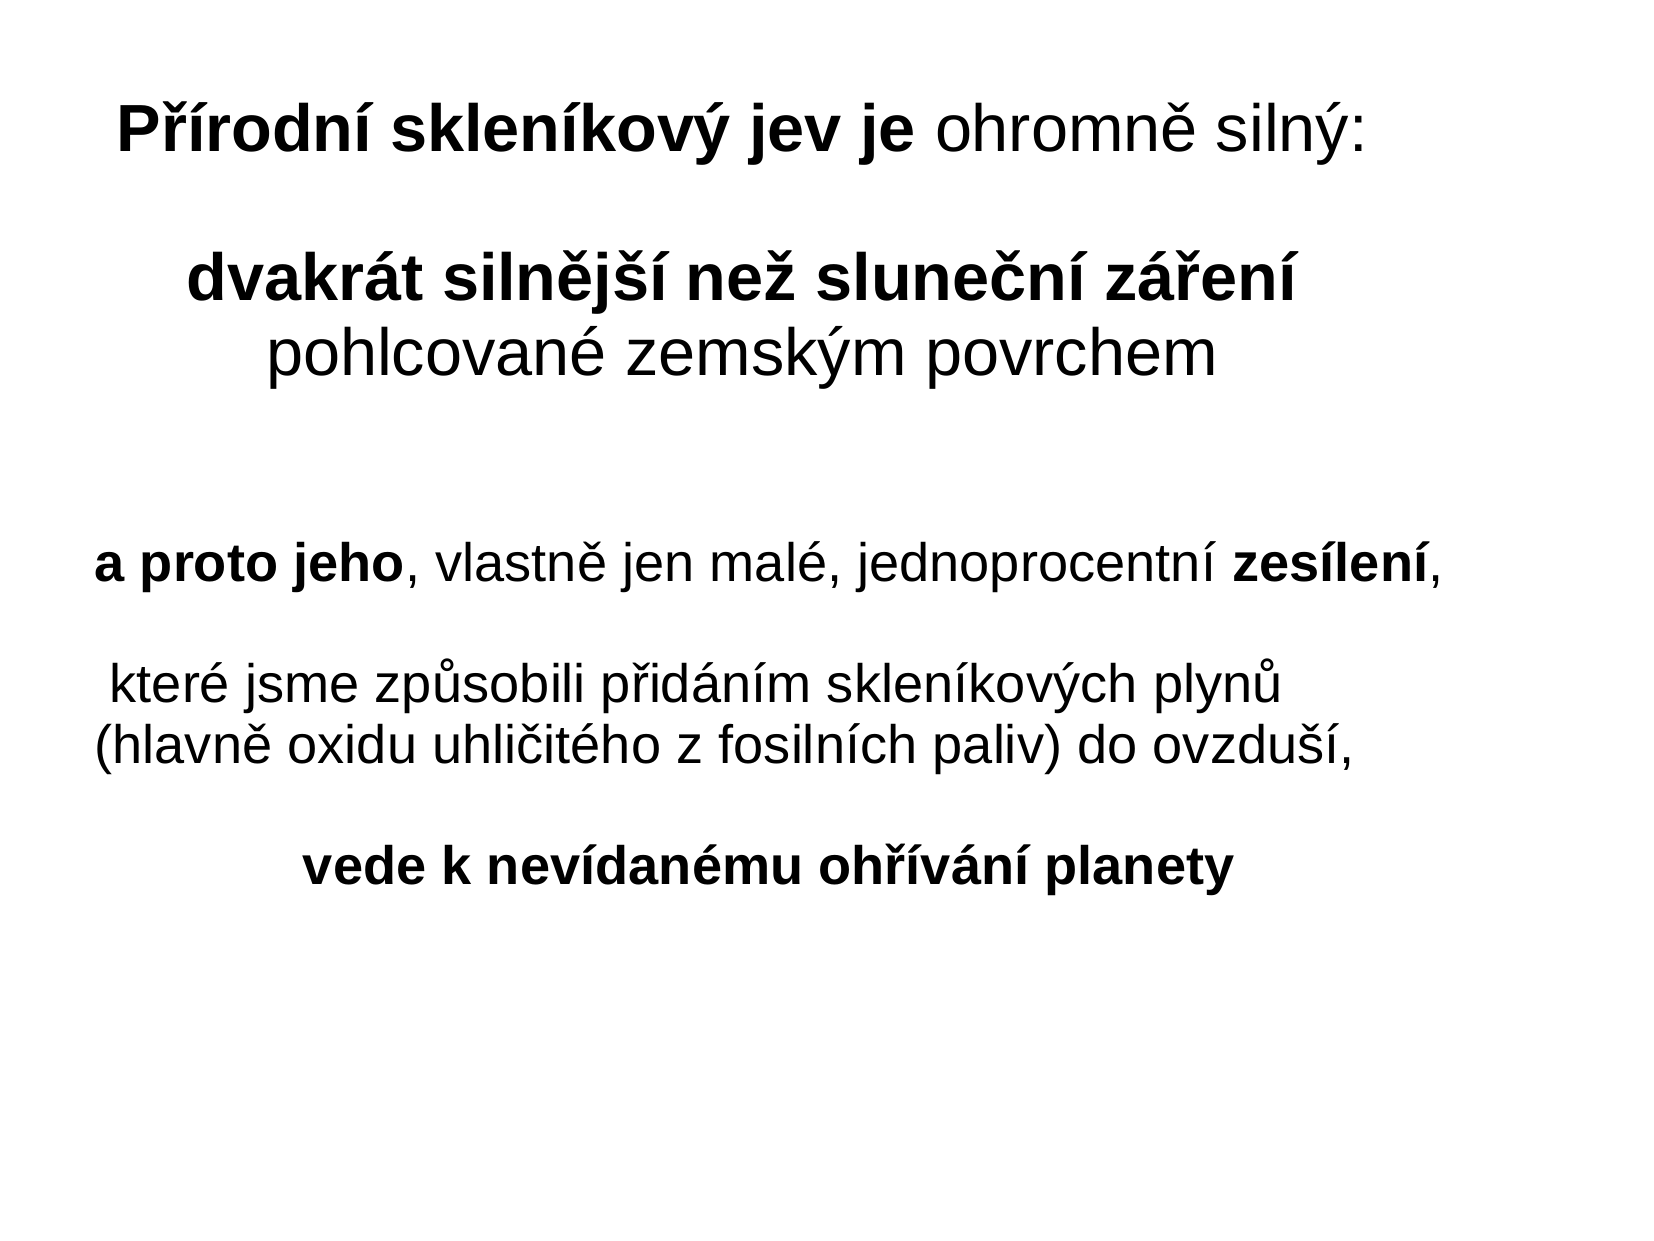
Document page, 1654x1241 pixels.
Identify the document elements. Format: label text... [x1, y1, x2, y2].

title Přírodní skleníkový jev je ohromně silný: dvakrát silnější než sluneční záření pohlcované zemským povrchem [67, 90, 1418, 390]
subtitle a proto jeho, vlastně jen malé, jednoprocentní zesílení, které jsme způsobili přidáním skleníkových plynů (hlavně oxidu uhličitého z fosilních paliv) do ovzduší, vede k nevídanému ohřívání planety [94, 439, 1445, 1171]
